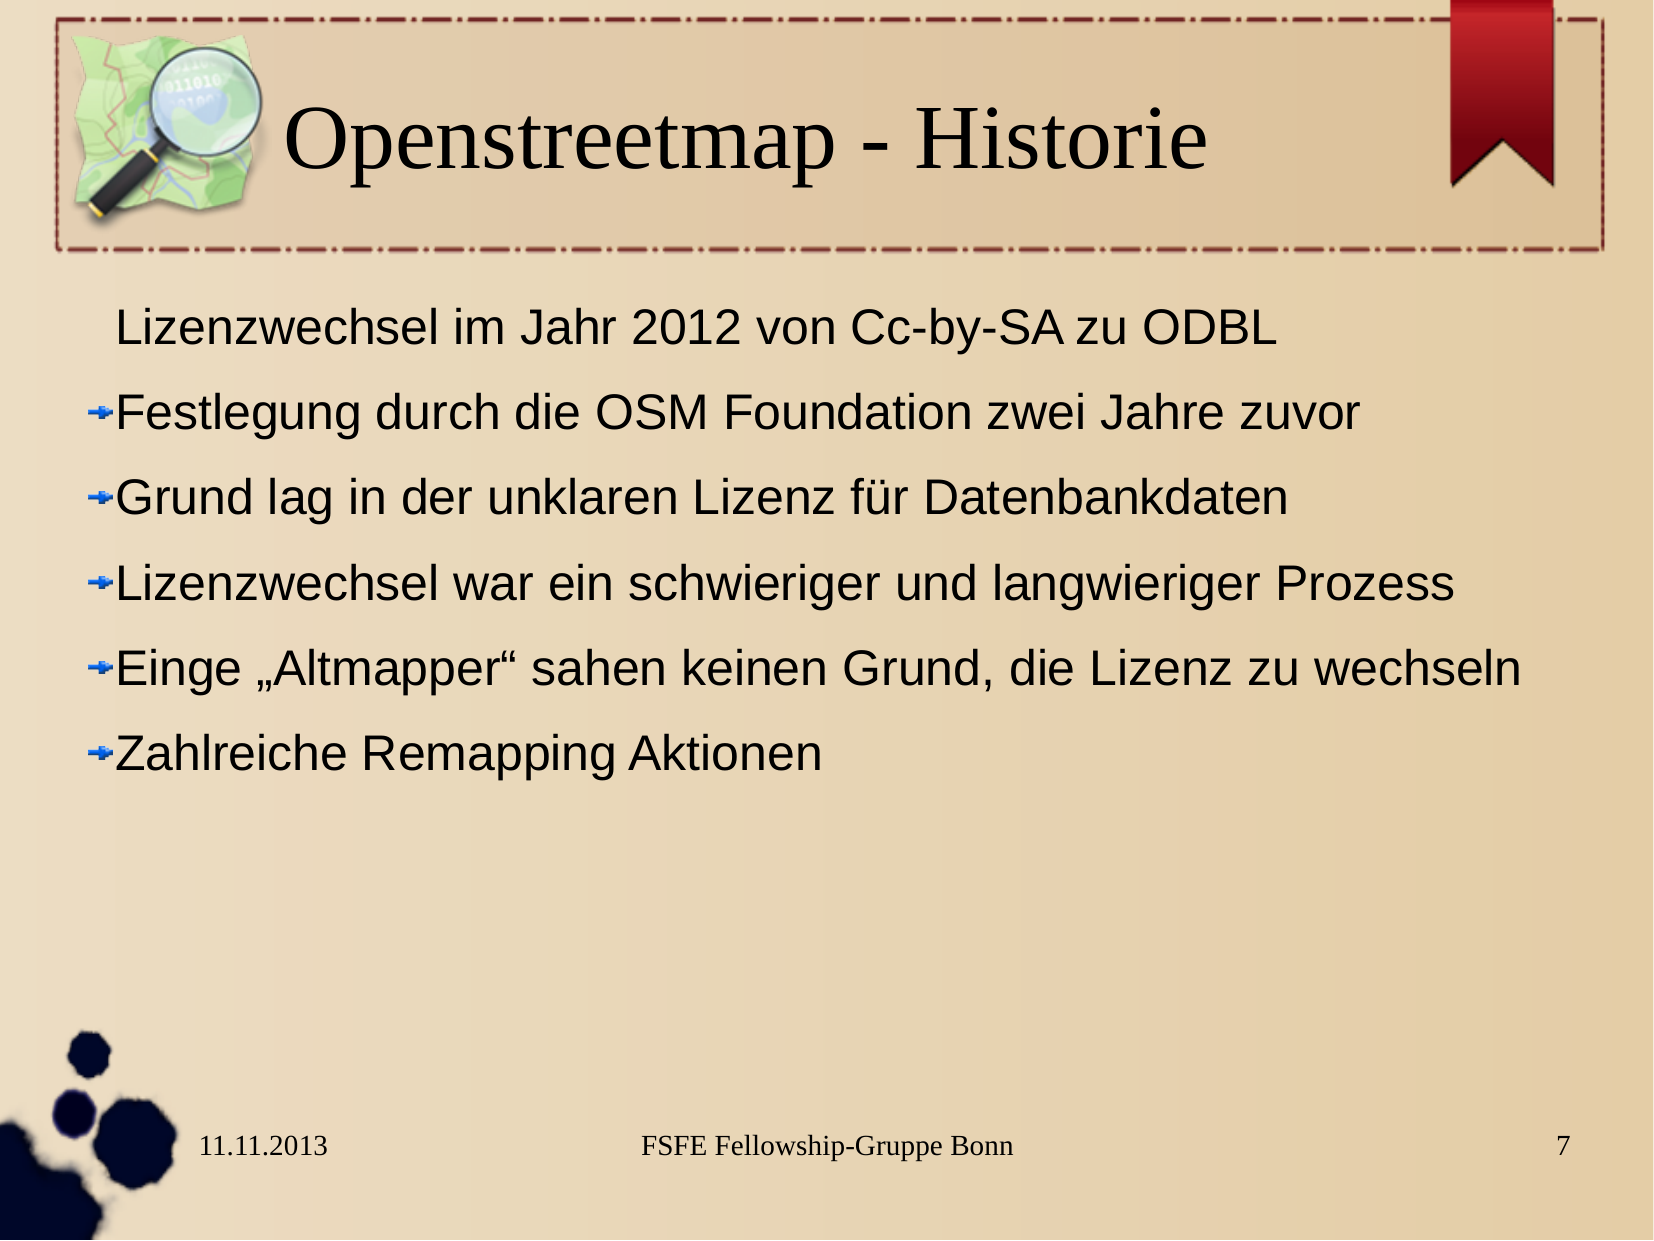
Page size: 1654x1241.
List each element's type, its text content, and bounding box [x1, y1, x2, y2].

title Openstreetmap - Historie [272, 47, 1412, 229]
picture [0, 0, 1654, 1240]
list Lizenzwechsel im Jahr 2012 von Cc-by-SA zu ODBL Festlegung durch die OSM Foundation zwei Jahre zuvor Grund lag in der unklaren Lizenz für Datenbankdaten Lizenzwechsel war ein schwieriger und langwieriger Prozess Einge „Altmapper“ sahen keinen Grund, die Lizenz zu wechseln Zahlreiche Remapping Aktionen [82, 299, 1571, 1019]
